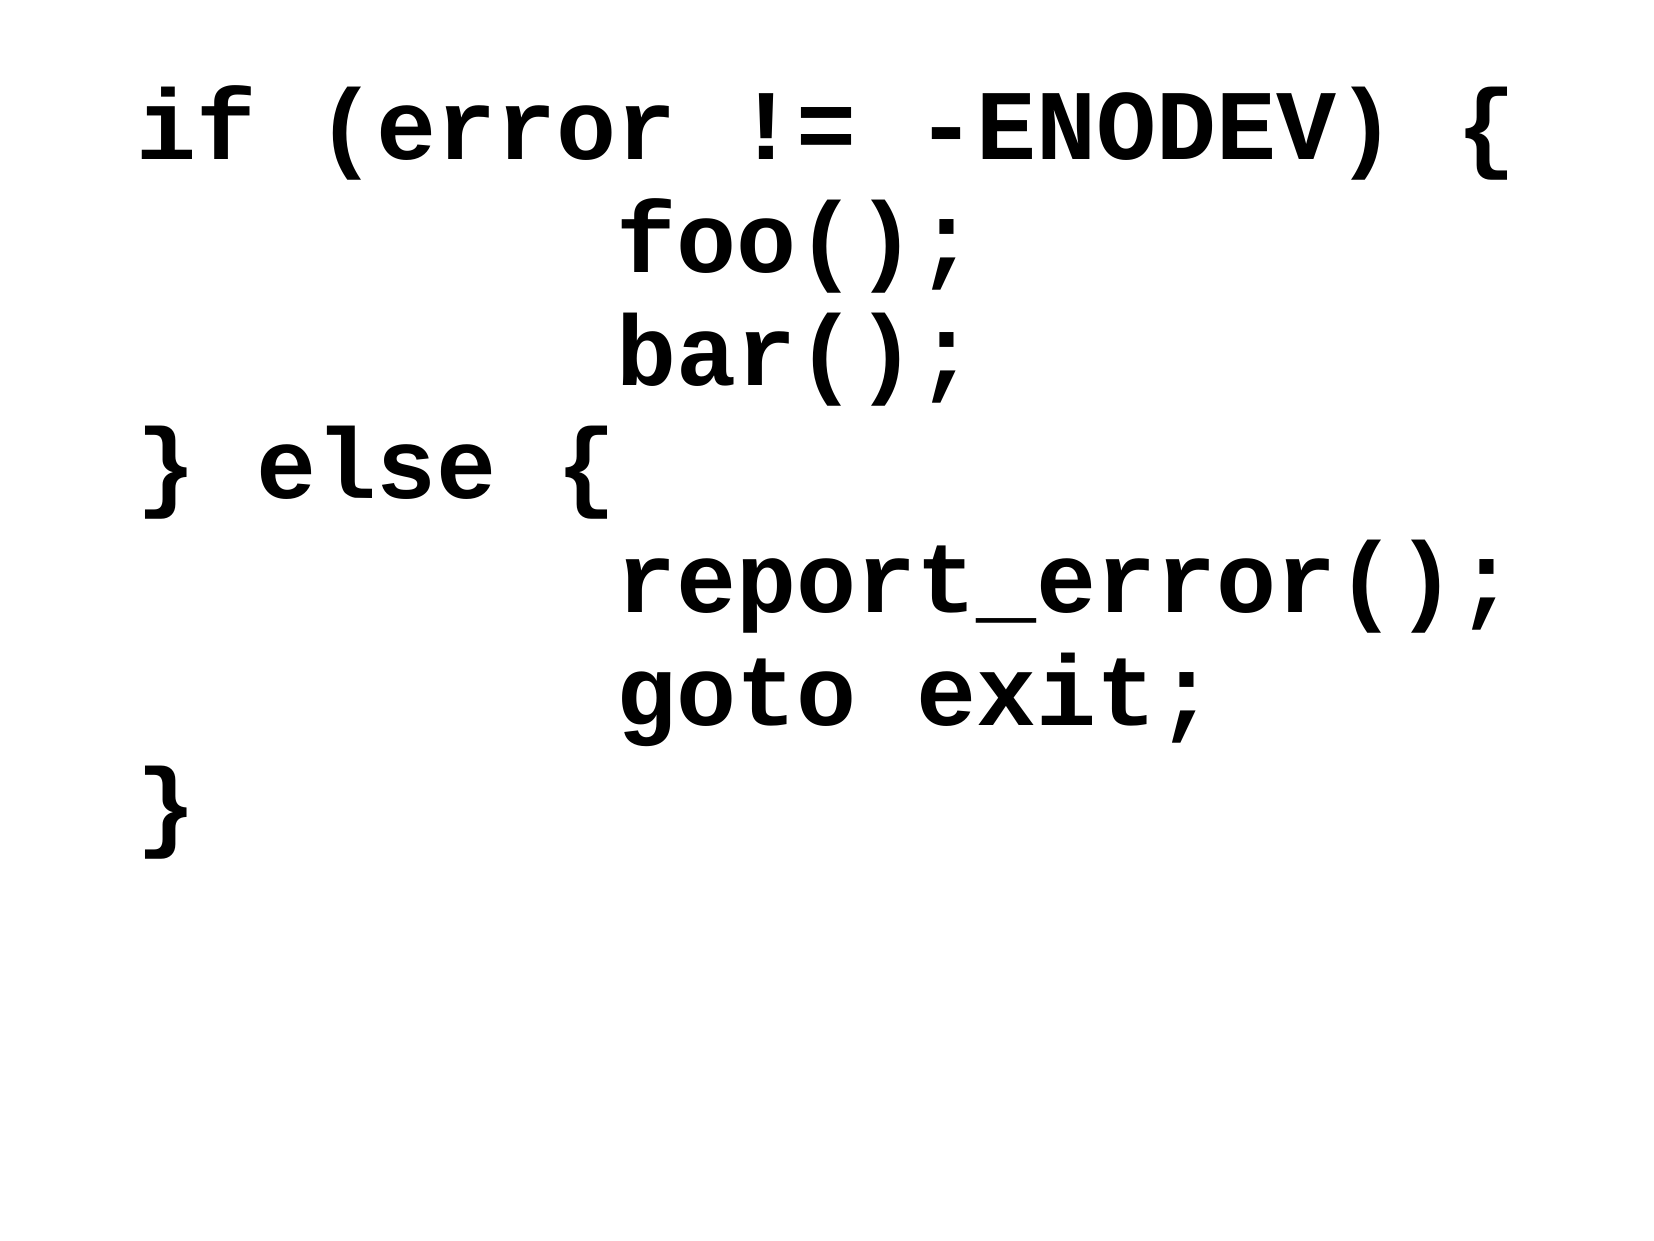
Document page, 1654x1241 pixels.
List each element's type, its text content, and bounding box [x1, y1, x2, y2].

text_box if (error != -ENODEV) { foo(); bar(); } else { report_error(); goto exit; } [121, 68, 1532, 990]
